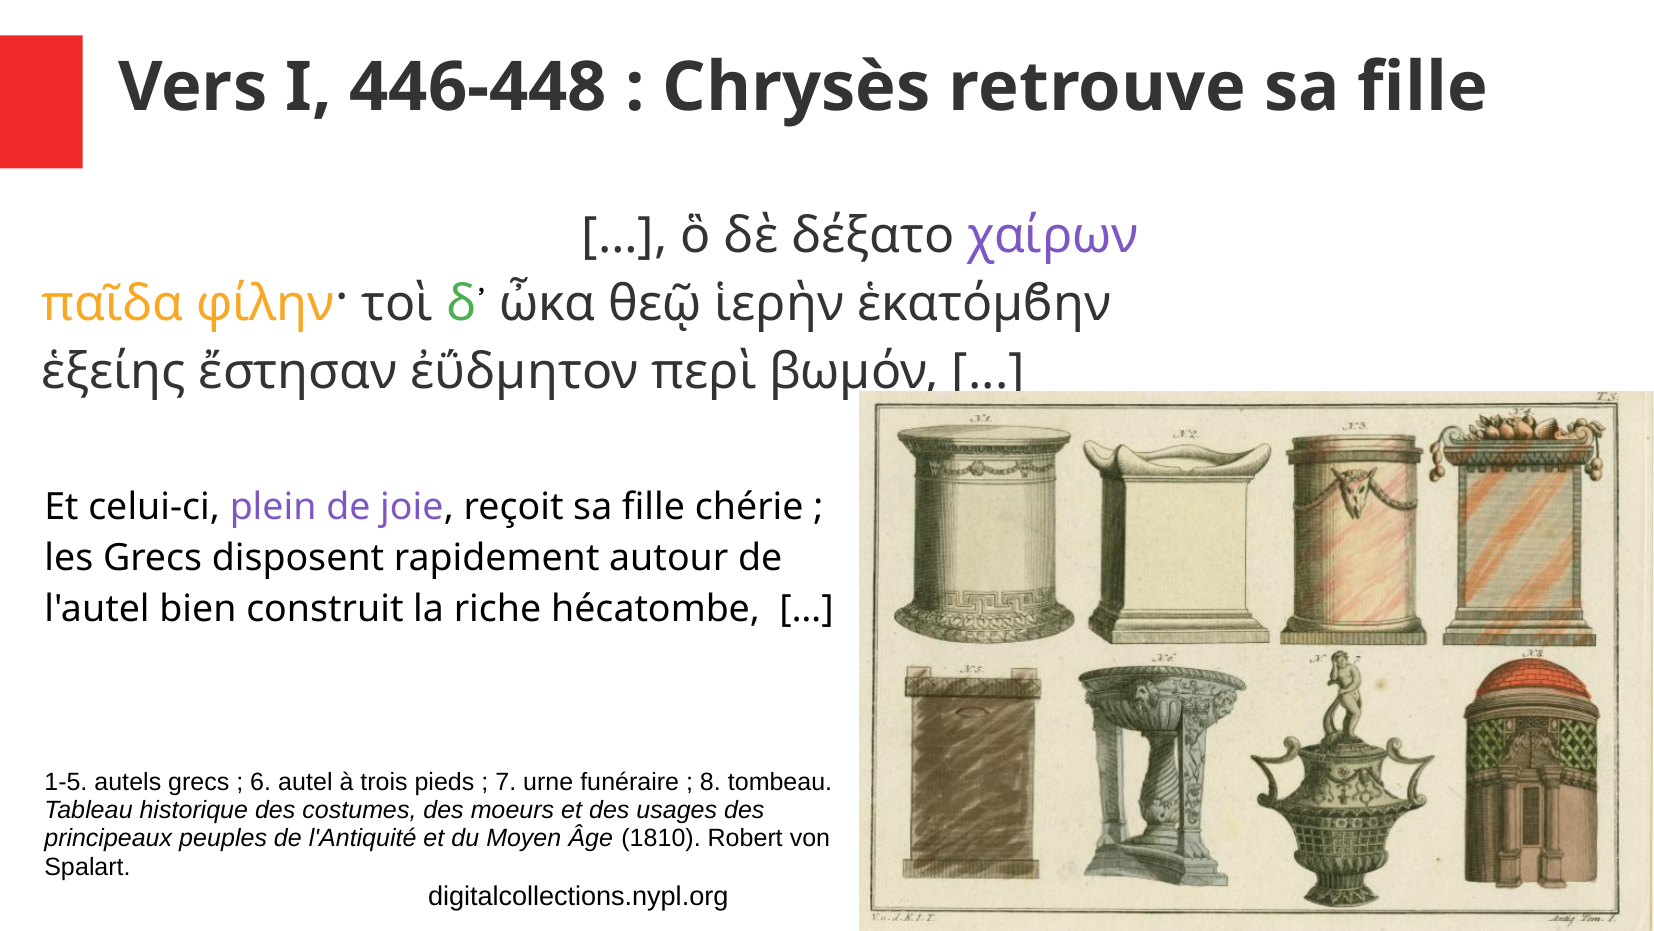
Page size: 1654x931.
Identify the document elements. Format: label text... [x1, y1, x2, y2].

list […], ὃ δὲ δέξατο χαίρων παῖδα φίλην· τοὶ δ᾿ ὦκα θεῷ ἱερὴν ἑκατόμϐην ἑξείης ἔστησαν ἐΰδμητον περὶ βωμόν, [...] [0, 198, 1152, 739]
text_box 1-5. autels grecs ; 6. autel à trois pieds ; 7. urne funéraire ; 8. tombeau. Tableau historique des costumes, des moeurs et des usages des principeaux peuples de l'Antiquité et du Moyen Âge (1810). Robert von Spalart. [29, 760, 860, 902]
text_box Et celui-ci, plein de joie, reçoit sa fille chérie ; les Grecs disposent rapidement autour de l'autel bien construit la riche hécatombe, […] [29, 472, 859, 676]
text_box digitalcollections.nypl.org [413, 873, 1008, 931]
picture [859, 391, 1654, 931]
title Vers I, 446-448 : Chrysès retrouve sa fille [118, 0, 1642, 178]
